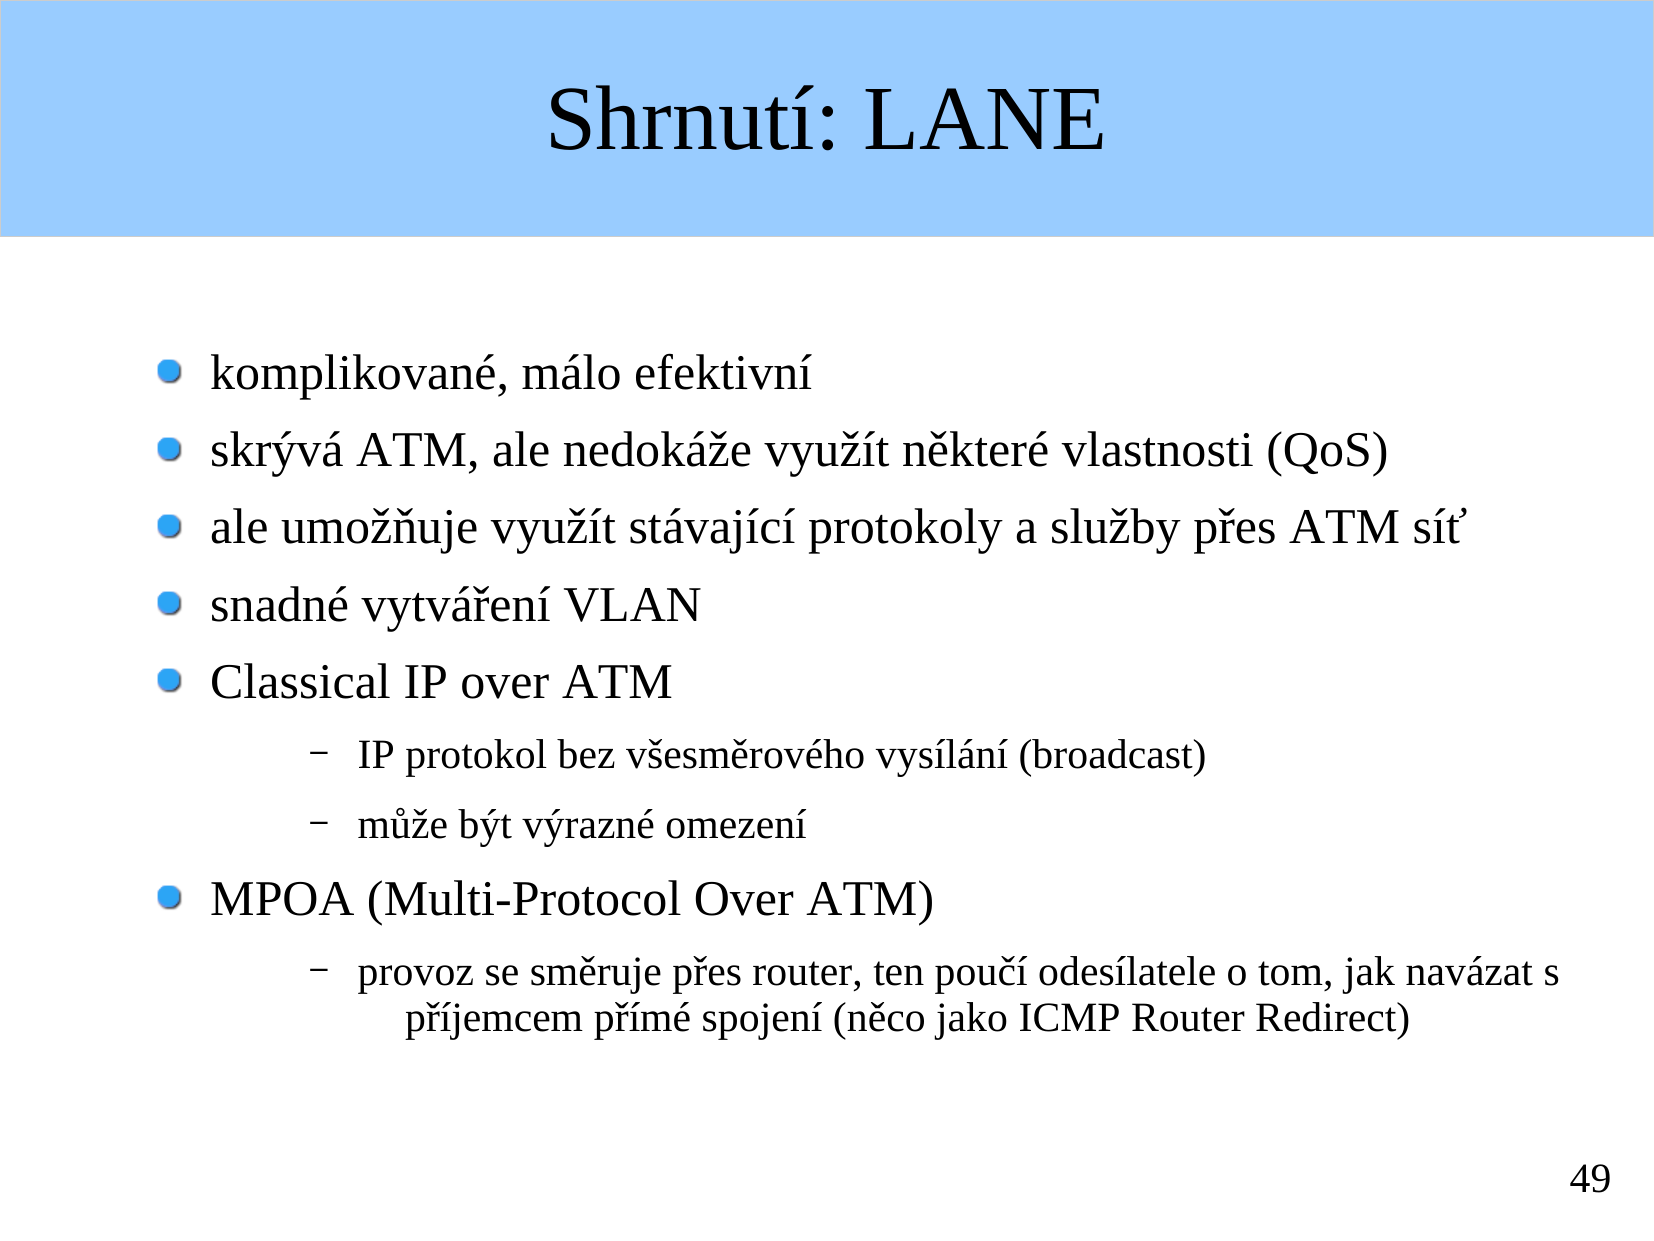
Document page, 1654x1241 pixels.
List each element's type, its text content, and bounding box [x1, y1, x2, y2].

title Shrnutí: LANE [0, 0, 1654, 237]
list komplikované, málo efektivní skrývá ATM, ale nedokáže využít některé vlastnosti (QoS) ale umožňuje využít stávající protokoly a služby přes ATM síť snadné vytváření VLAN Classical IP over ATM IP protokol bez všesměrového vysílání (broadcast) může být výrazné omezení MPOA (Multi-Protocol Over ATM) provoz se směruje přes router, ten poučí odesílatele o tom, jak navázat s příjemcem přímé spojení (něco jako ICMP Router Redirect) [121, 344, 1566, 1152]
